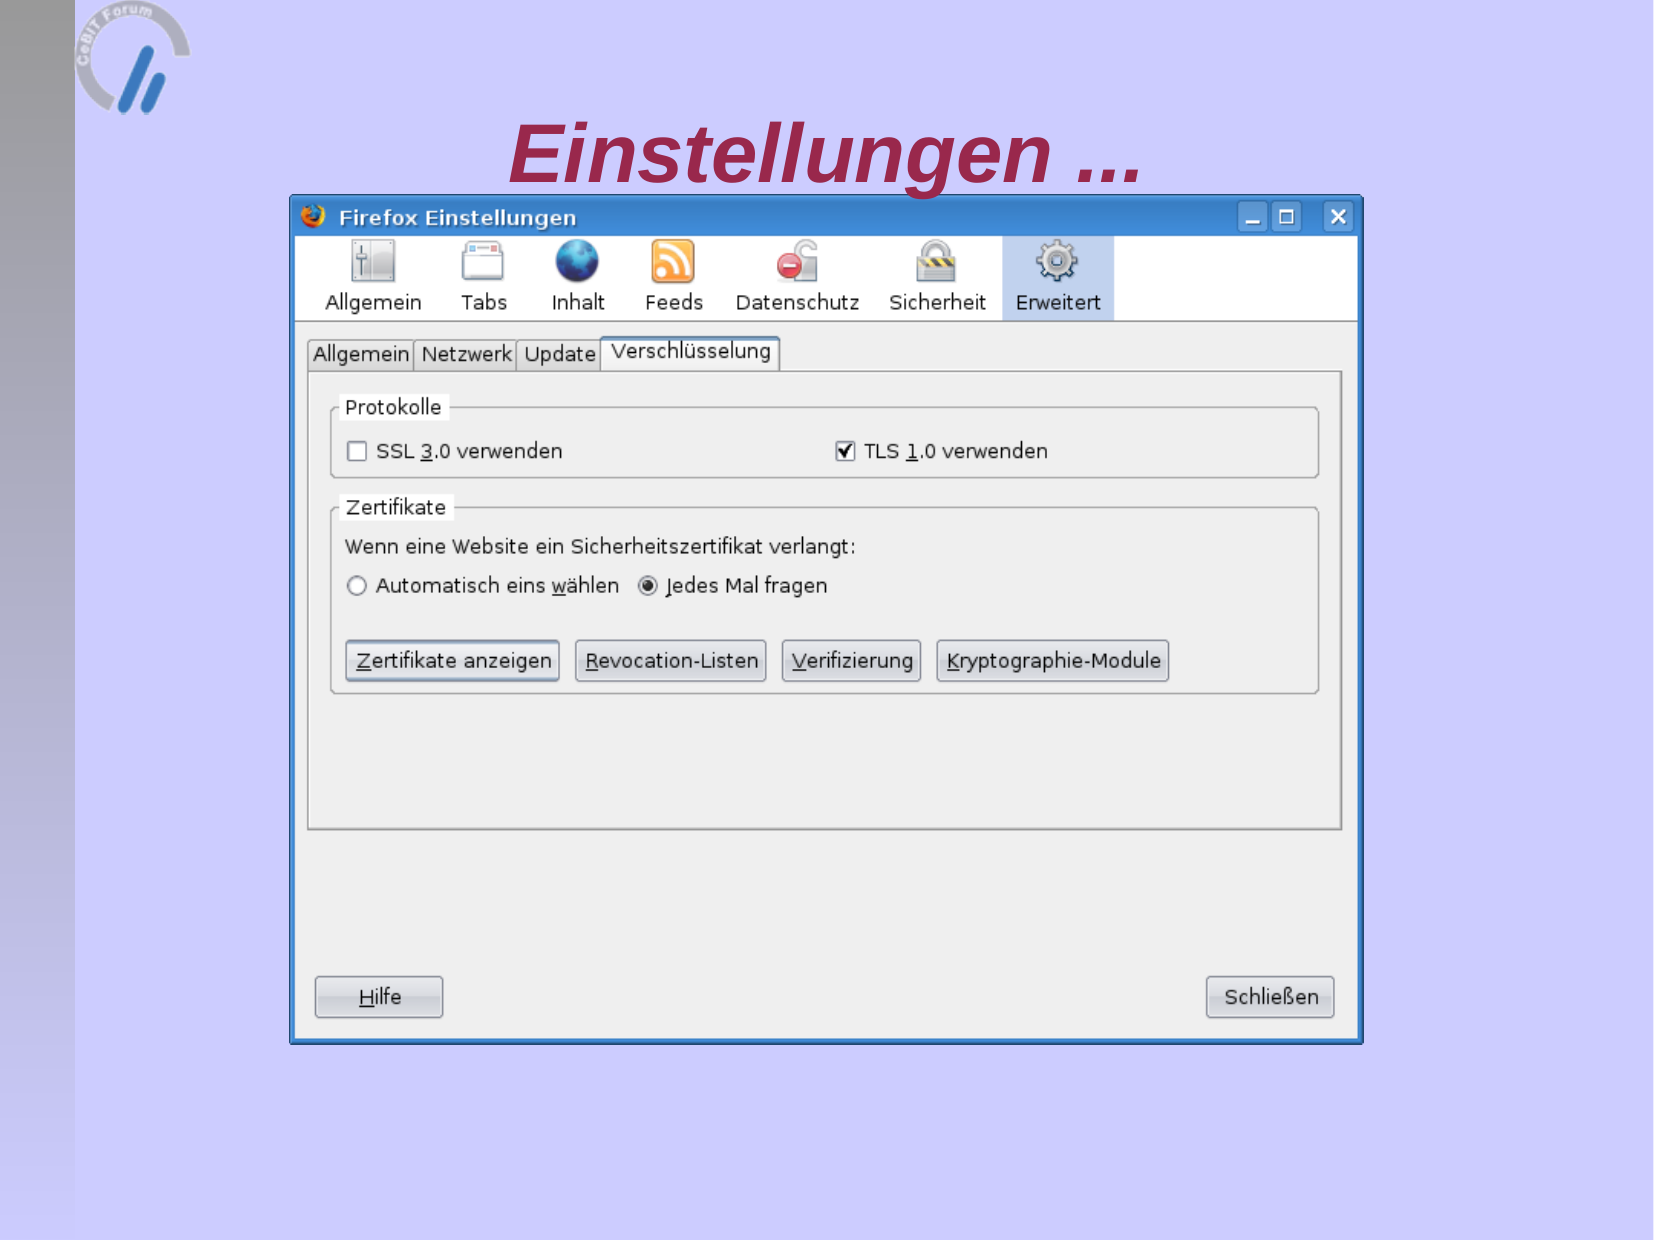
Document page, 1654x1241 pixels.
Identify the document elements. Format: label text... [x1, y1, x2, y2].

title Einstellungen ... [121, 49, 1534, 257]
picture [289, 257, 1364, 1045]
